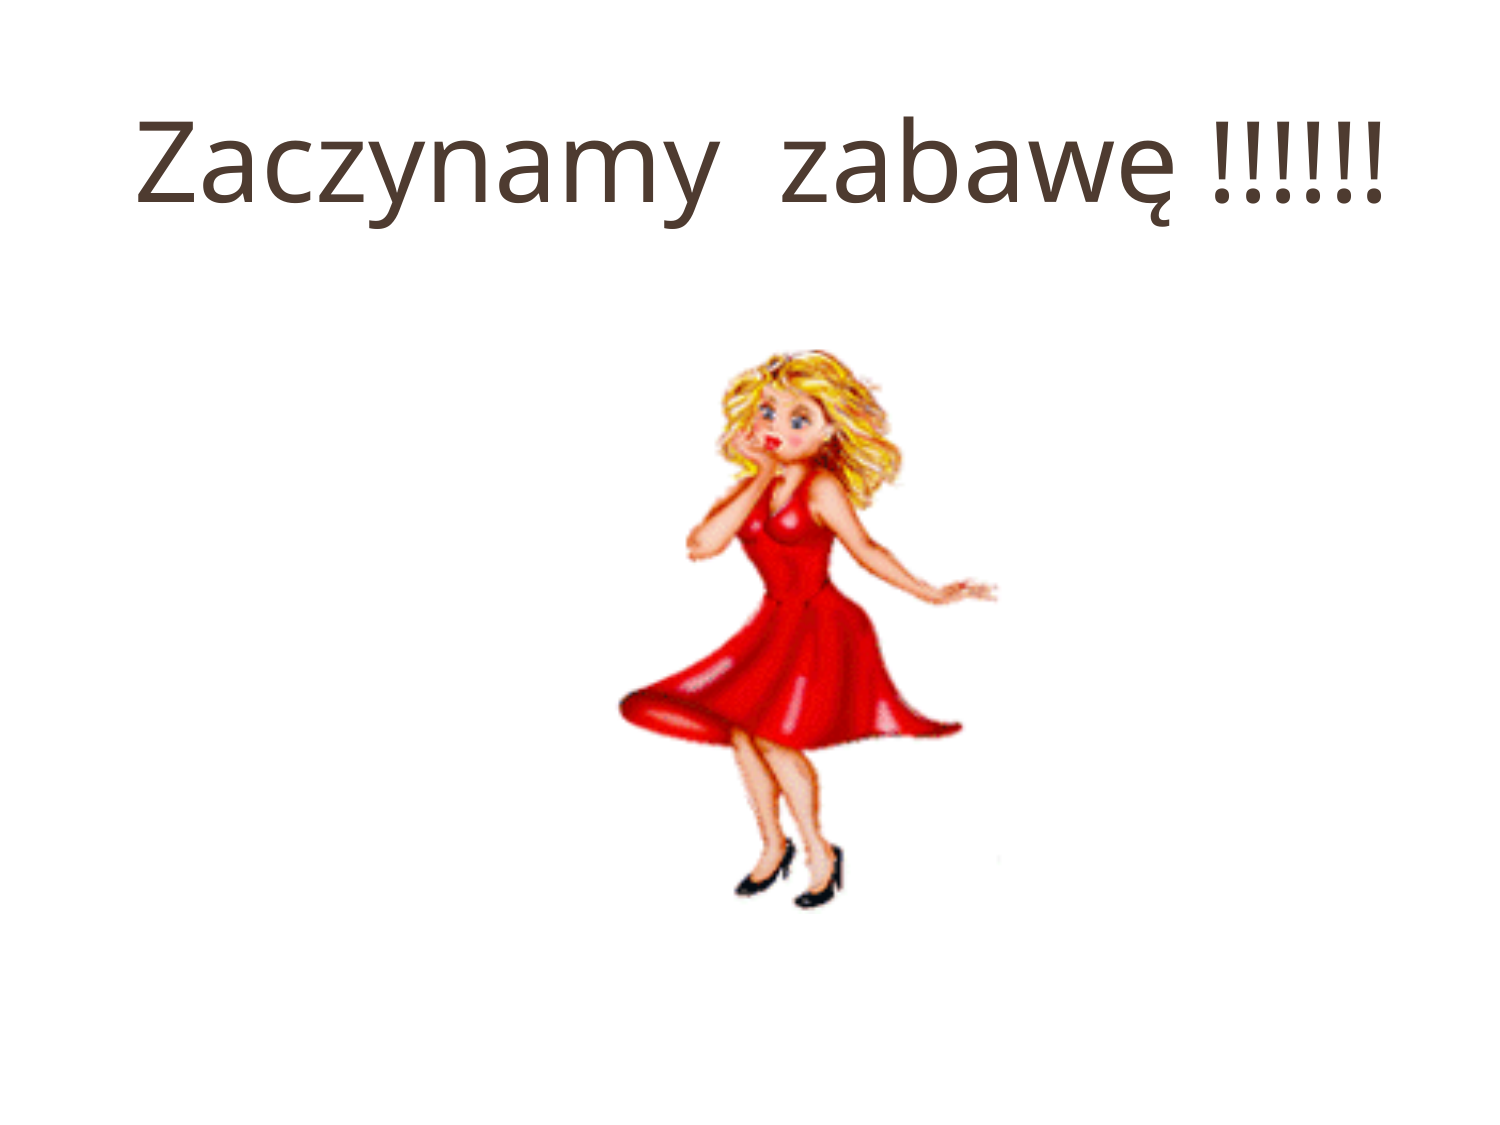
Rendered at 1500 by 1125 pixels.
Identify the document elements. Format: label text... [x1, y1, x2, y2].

picture [492, 339, 1008, 915]
title Zaczynamy zabawę !!!!!! [50, 75, 1475, 213]
